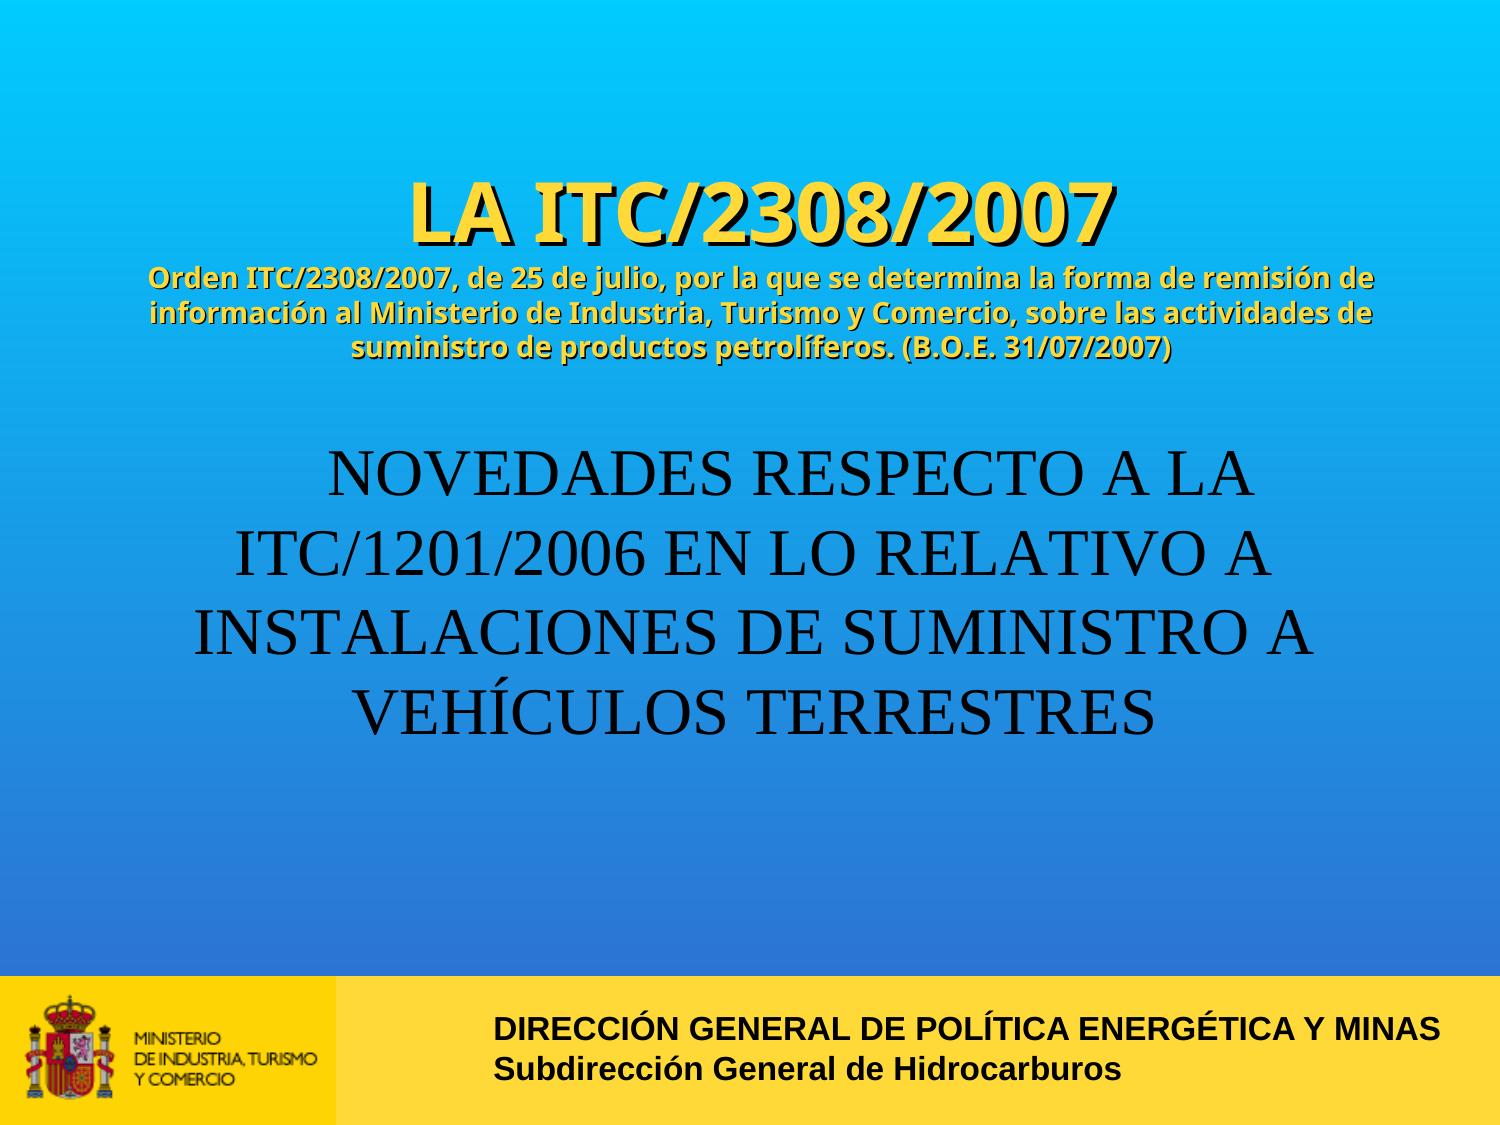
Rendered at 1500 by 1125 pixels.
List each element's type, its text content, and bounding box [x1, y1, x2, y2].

subtitle NOVEDADES RESPECTO A LA ITC/1201/2006 EN LO RELATIVO A INSTALACIONES DE SUMINISTRO A VEHÍCULOS TERRESTRES [171, 420, 1339, 767]
text_box DIRECCIÓN GENERAL DE POLÍTICA ENERGÉTICA Y MINAS Subdirección General de Hidrocarburos [478, 999, 1464, 1095]
title LA ITC/2308/2007 Orden ITC/2308/2007, de 25 de julio, por la que se determina la forma de remisión de información al Ministerio de Industria, Turismo y Comercio, sobre las actividades de suministro de productos petrolíferos. (B.O.E. 31/07/2007) [123, 137, 1399, 386]
